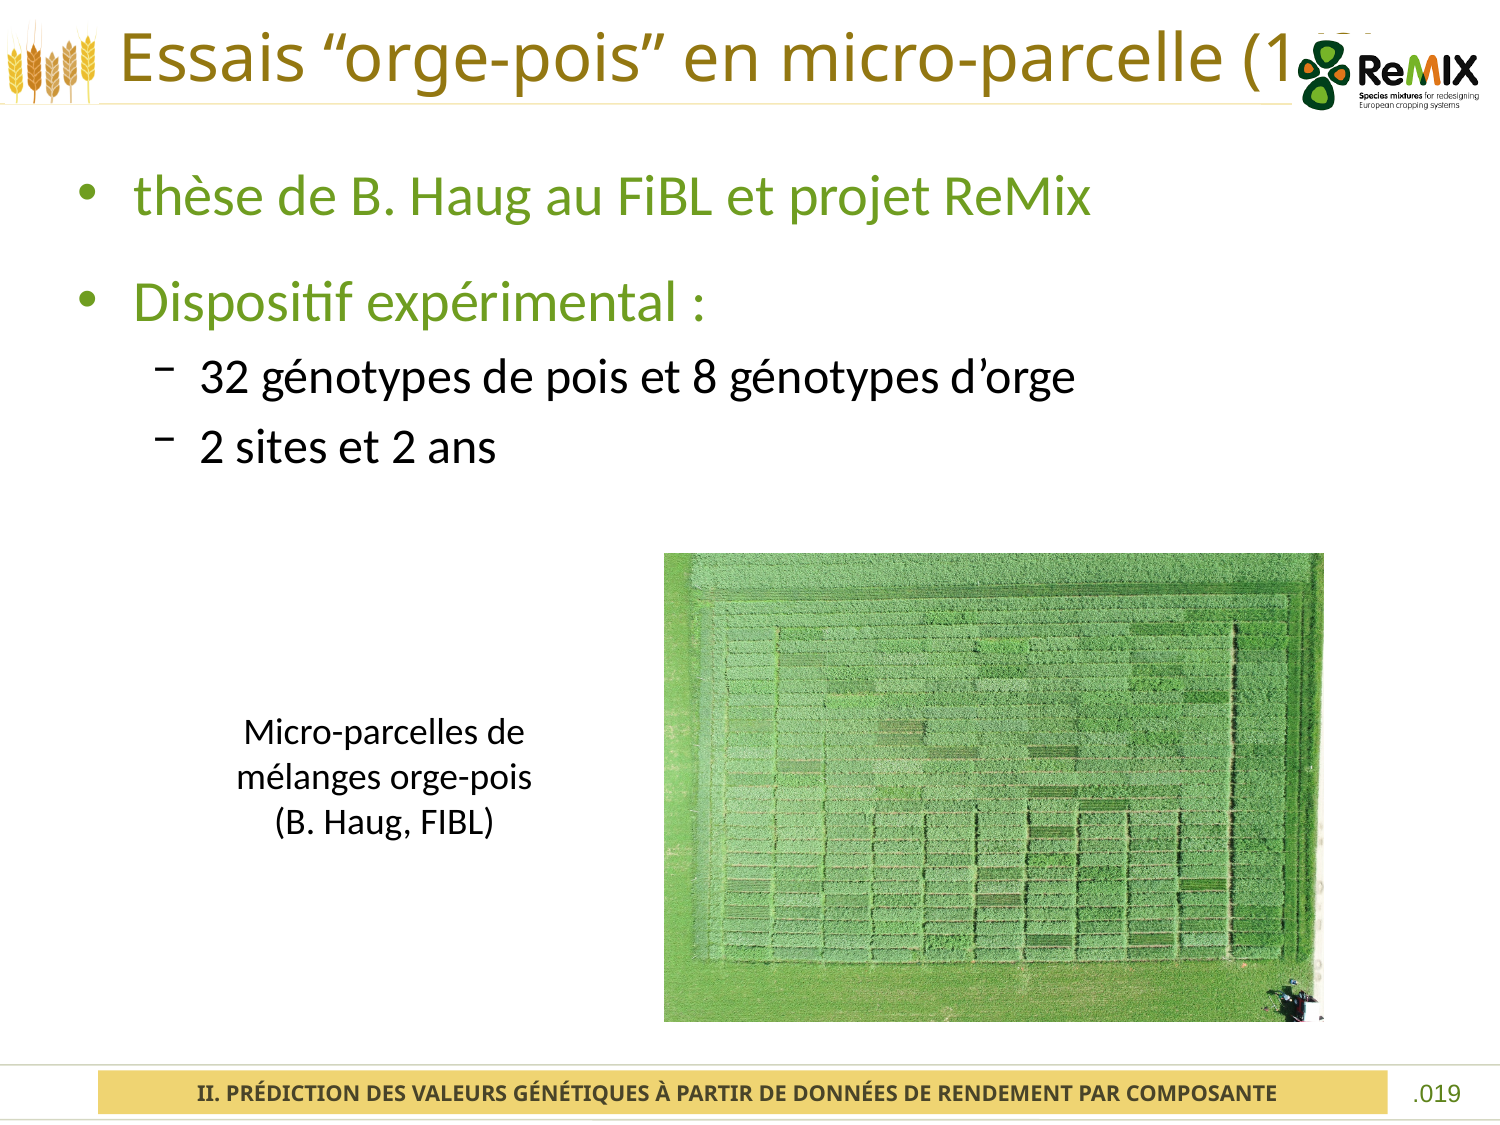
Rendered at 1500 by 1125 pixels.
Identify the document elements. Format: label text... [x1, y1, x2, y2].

title Essais “orge-pois” en micro-parcelle (1/2) [103, 7, 1483, 103]
picture [5, 18, 99, 104]
picture [664, 703, 1324, 1022]
picture [1292, 34, 1489, 115]
list thèse de B. Haug au FiBL et projet ReMix Dispositif expérimental : 32 génotypes de pois et 8 génotypes d’orge 2 sites et 2 ans [62, 149, 1447, 703]
text_box Micro-parcelles de mélanges orge-pois (B. Haug, FIBL) [206, 703, 563, 876]
text_box II. PRÉDICTION DES VALEURS GÉNÉTIQUES À PARTIR DE DONNÉES DE RENDEMENT PAR COMPOSANTE [112, 1079, 1365, 1106]
